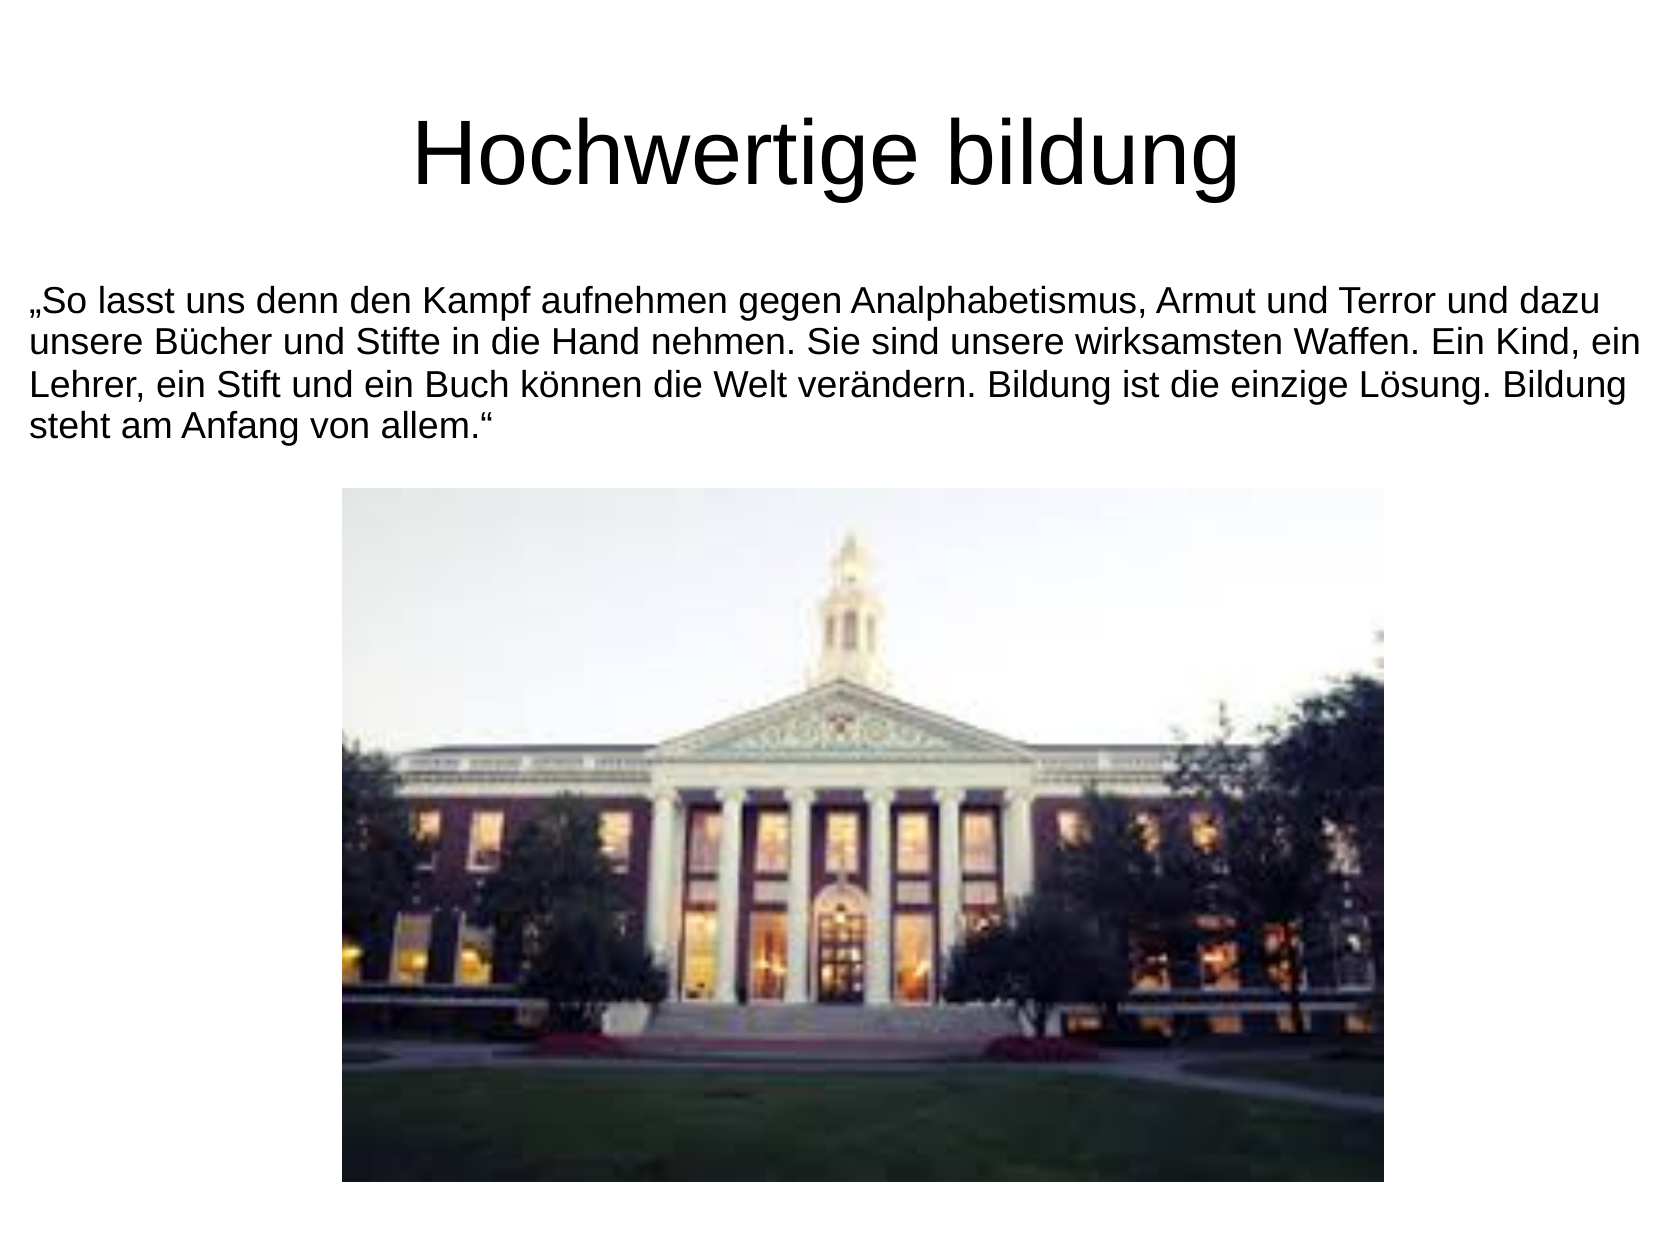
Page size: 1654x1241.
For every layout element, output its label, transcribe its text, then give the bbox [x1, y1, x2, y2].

picture [342, 520, 1384, 1182]
text_box „So lasst uns denn den Kampf aufnehmen gegen Analphabetismus, Armut und Terror und dazu unsere Bücher und Stifte in die Hand nehmen. Sie sind unsere wirksamsten Waffen. Ein Kind, ein Lehrer, ein Stift und ein Buch können die Welt verändern. Bildung ist die einzige Lösung. Bildung steht am Anfang von allem.“ [14, 271, 1654, 520]
title Hochwertige bildung [82, 49, 1571, 257]
